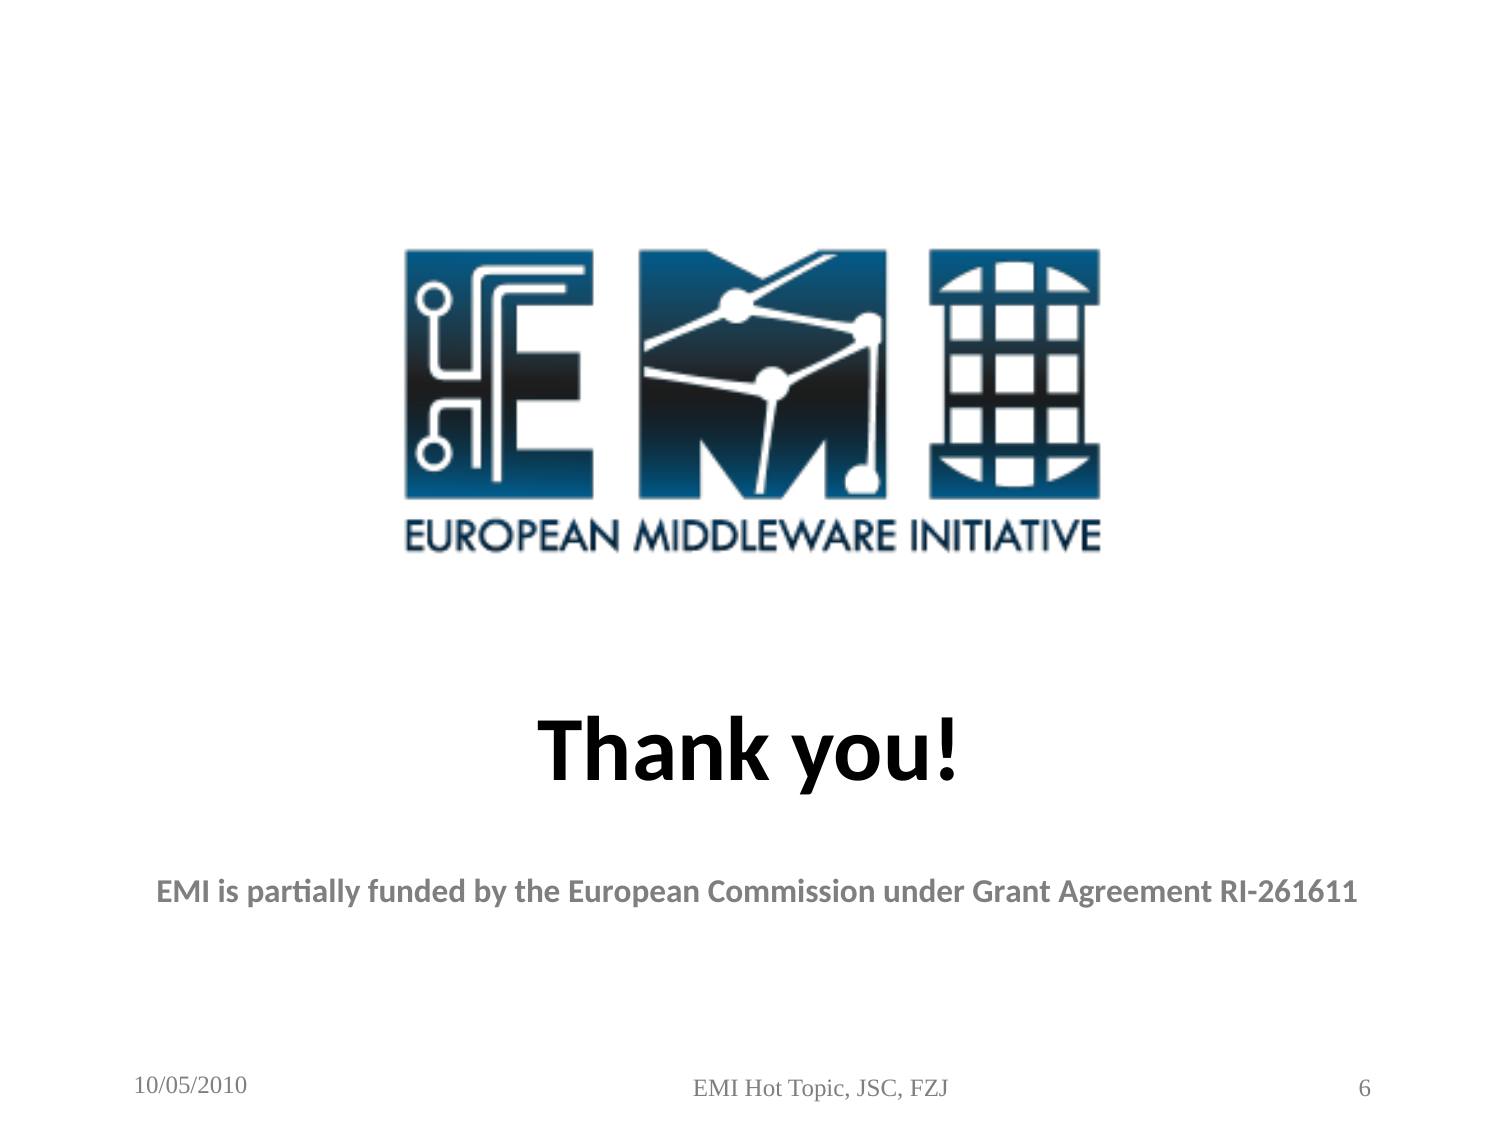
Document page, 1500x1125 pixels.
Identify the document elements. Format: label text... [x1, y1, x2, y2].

title Thank you! [0, 681, 1500, 818]
picture [250, 199, 1251, 620]
